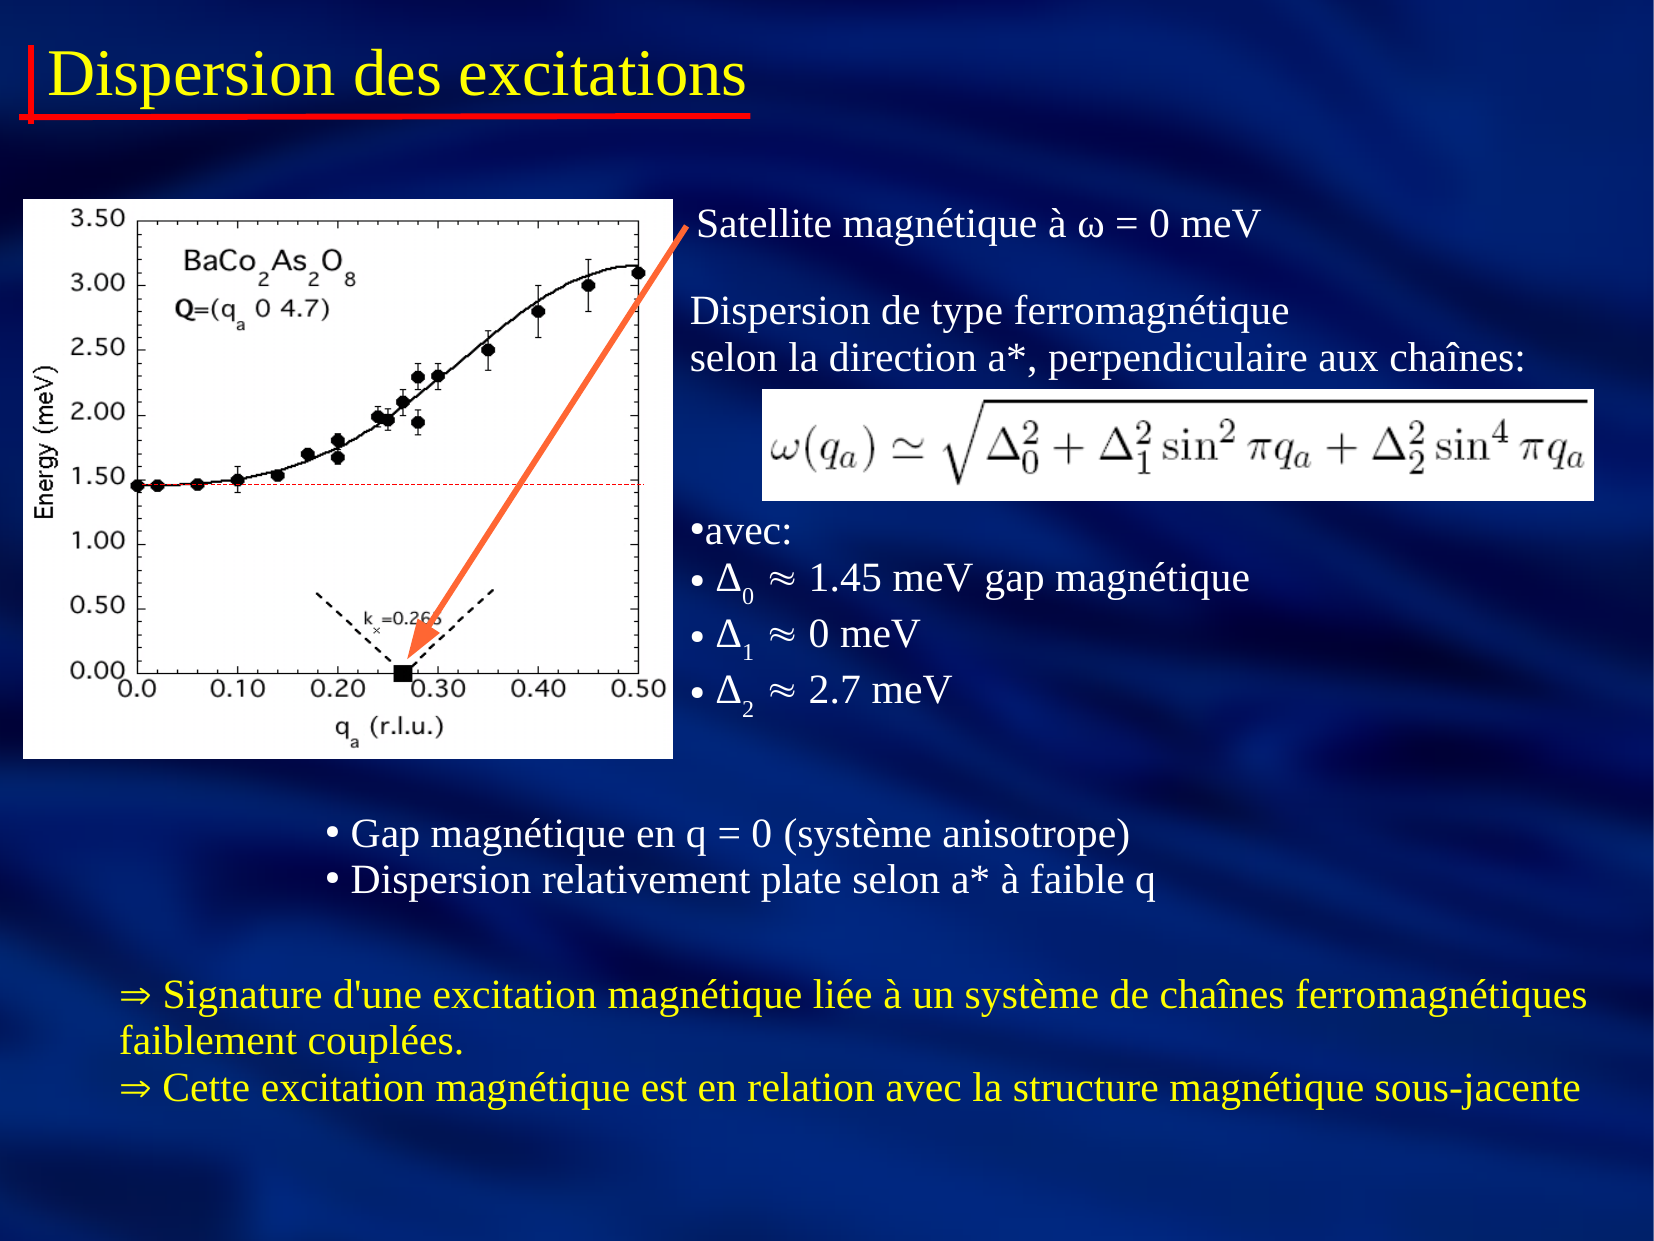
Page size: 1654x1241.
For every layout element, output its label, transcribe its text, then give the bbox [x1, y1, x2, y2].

text_box Dispersion de type ferromagnétique selon la direction a*, perpendiculaire aux chaînes: [689, 287, 1636, 381]
picture [0, 0, 1654, 1241]
text_box  Signature d'une excitation magnétique liée à un système de chaînes ferromagnétiques faiblement couplées.  Cette excitation magnétique est en relation avec la structure magnétique sous-jacente [118, 971, 1598, 1127]
text_box Satellite magnétique à ω = 0 meV [696, 199, 1302, 247]
text_box Gap magnétique en q = 0 (système anisotrope) Dispersion relativement plate selon a* à faible q [325, 809, 1266, 924]
text_box Dispersion des excitations [47, 35, 1231, 110]
text_box avec: Δ0  1.45 meV gap magnétique Δ1  0 meV Δ2  2.7 meV [689, 507, 1626, 783]
